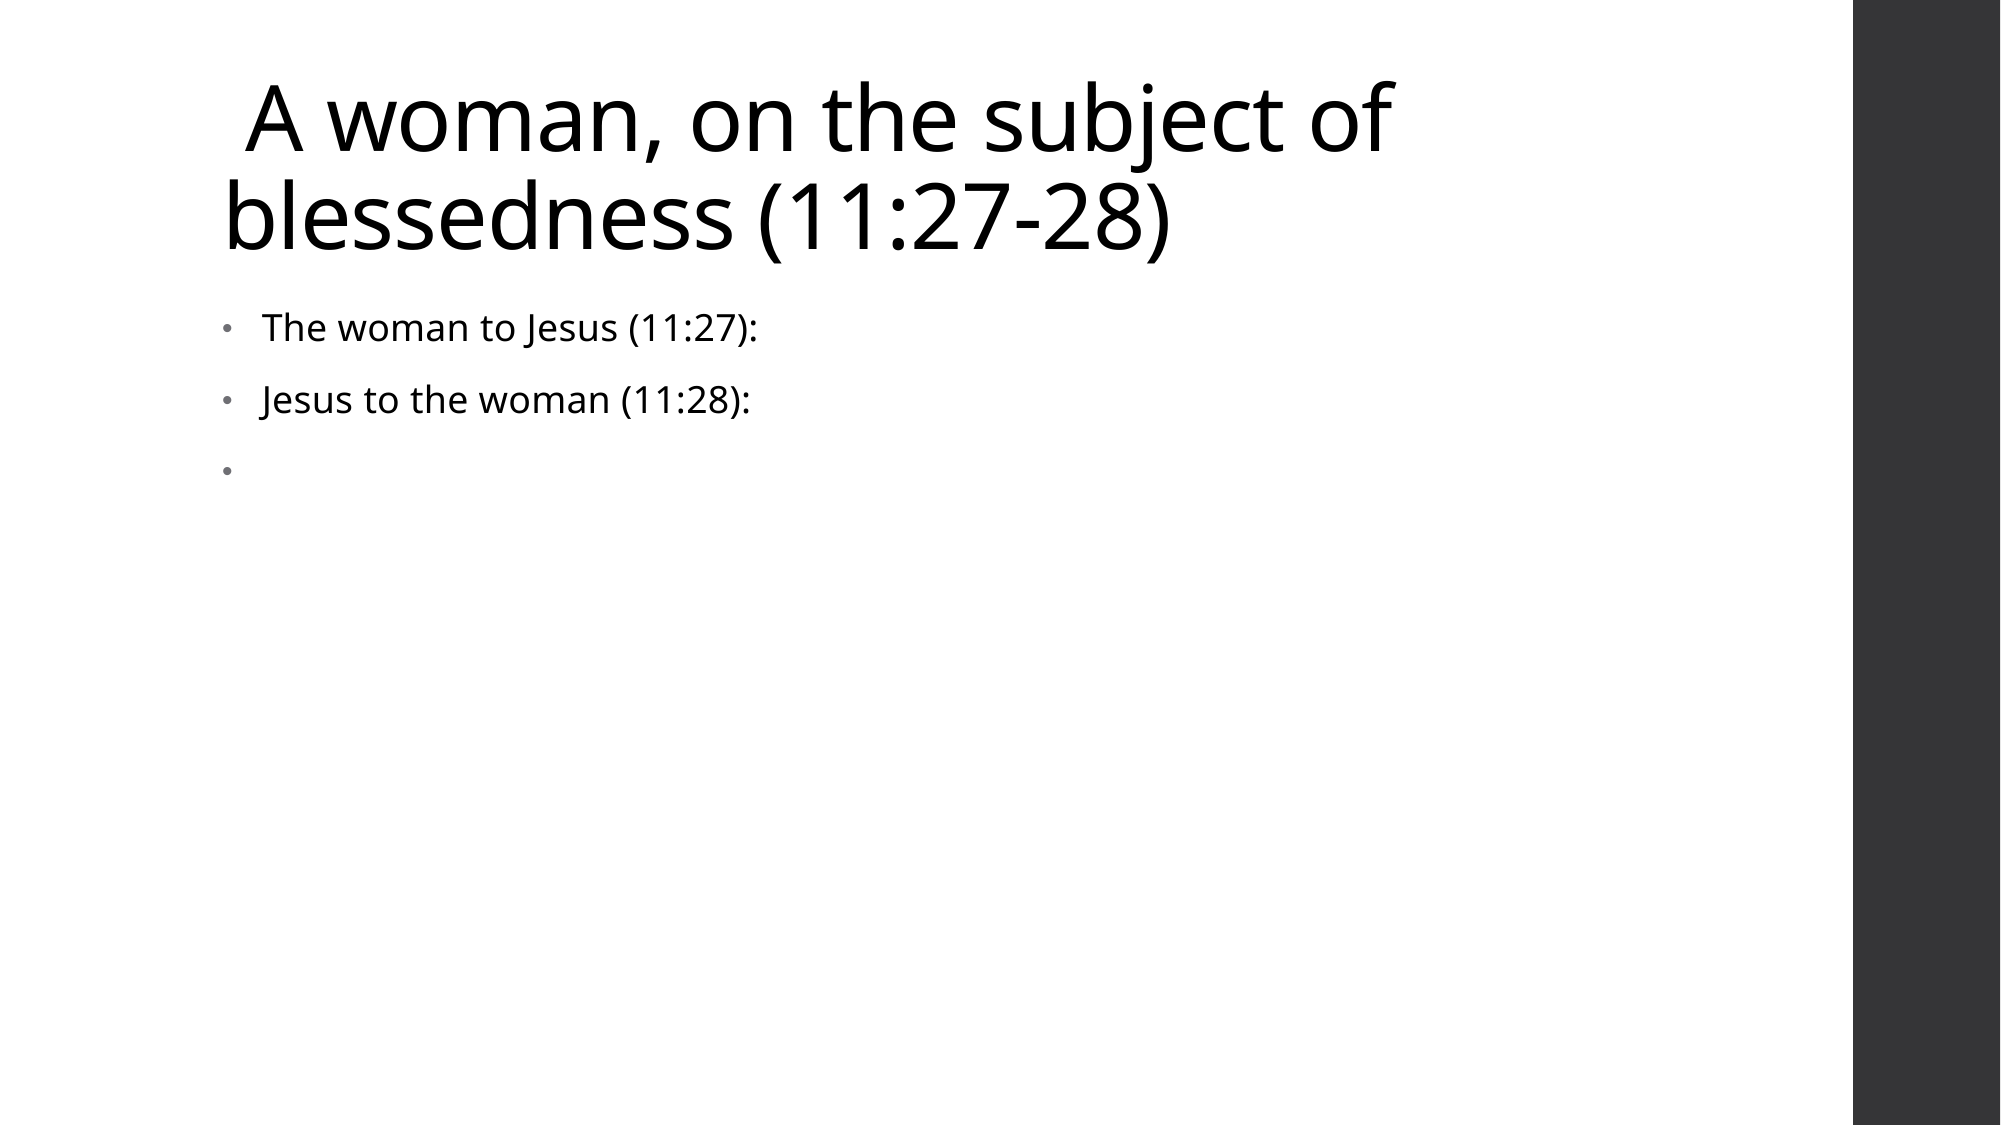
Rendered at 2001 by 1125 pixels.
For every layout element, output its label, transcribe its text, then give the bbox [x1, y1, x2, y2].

list The woman to Jesus (11:27): Jesus to the woman (11:28): [206, 299, 1617, 1014]
title A woman, on the subject of blessedness (11:27-28) [206, 60, 1797, 278]
